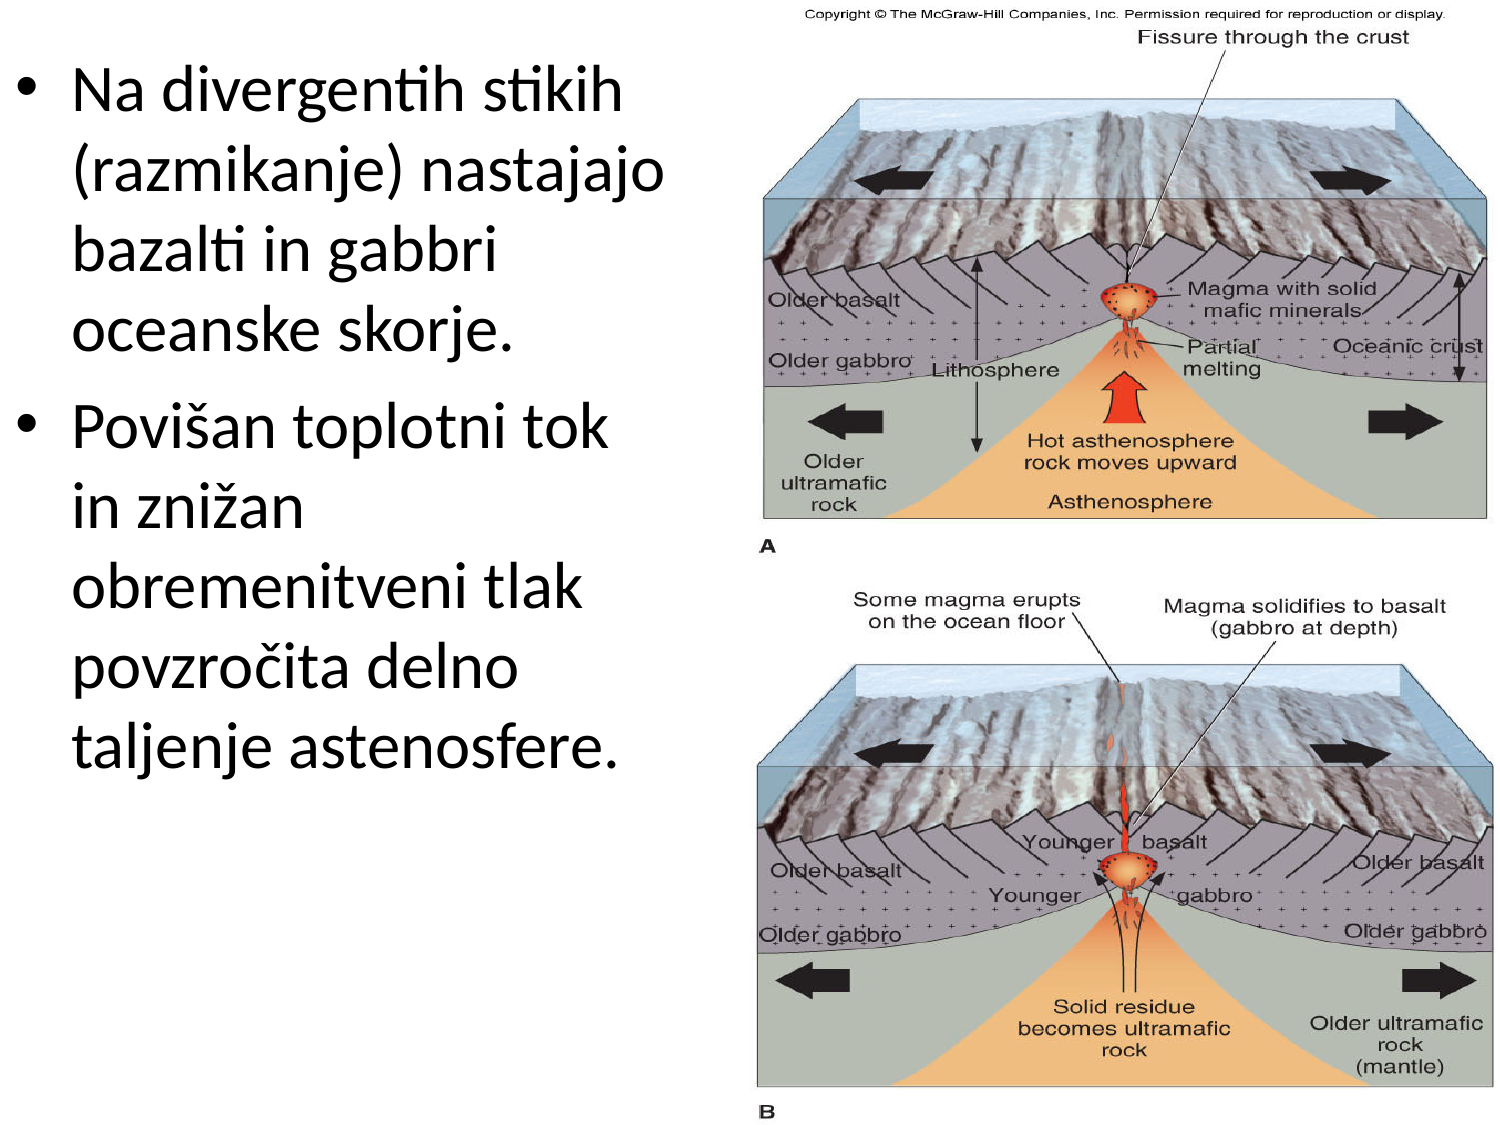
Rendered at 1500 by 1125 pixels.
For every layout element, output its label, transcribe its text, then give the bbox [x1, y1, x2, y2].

list Na divergentih stikih (razmikanje) nastajajo bazalti in gabbri oceanske skorje. Povišan toplotni tok in znižan obremenitveni tlak povzročita delno taljenje astenosfere. [0, 37, 688, 1101]
text_box [750, 0, 1500, 1125]
